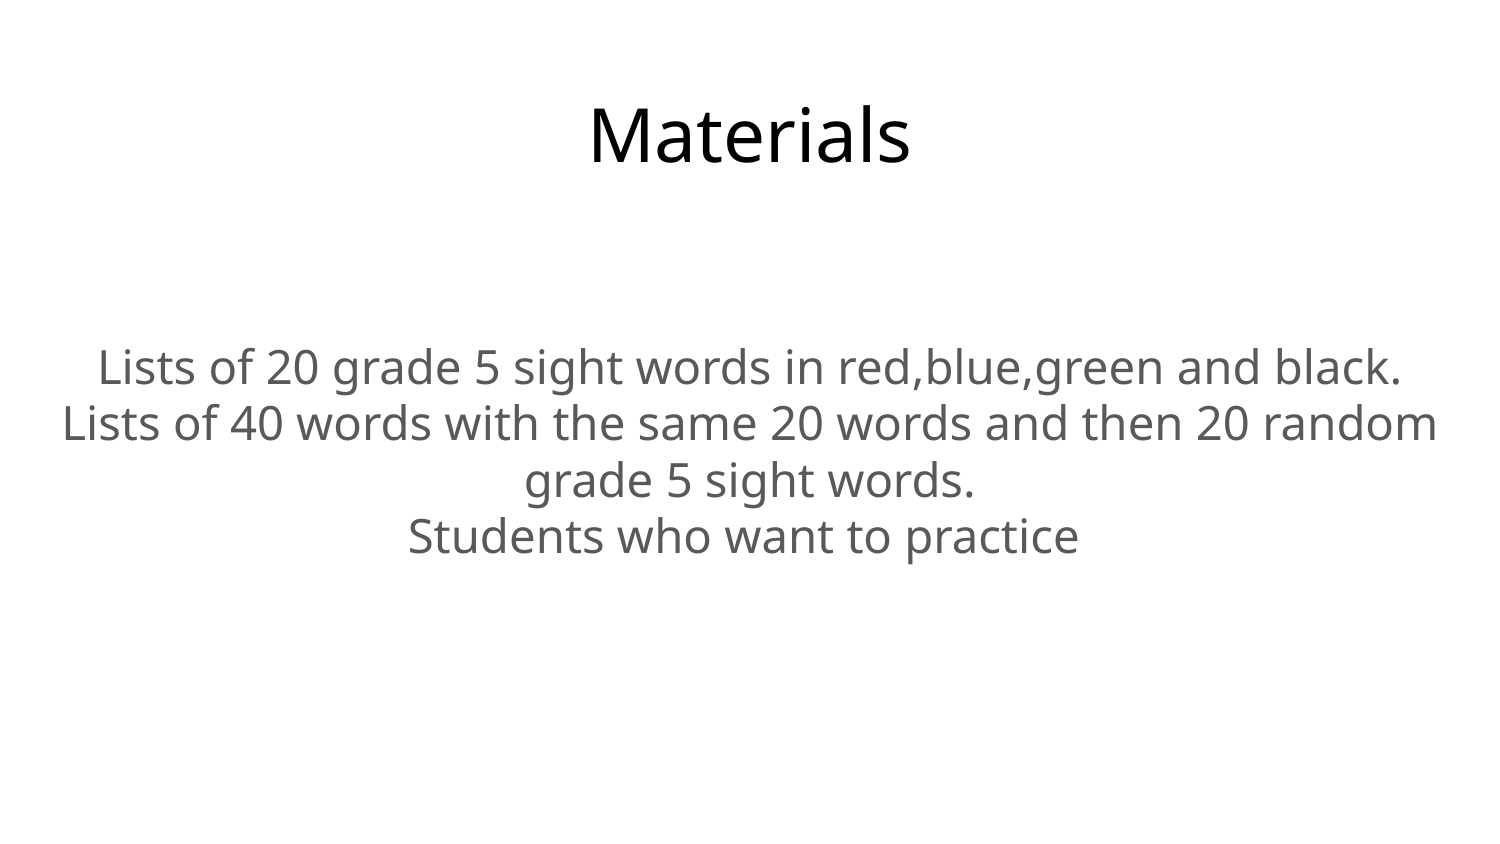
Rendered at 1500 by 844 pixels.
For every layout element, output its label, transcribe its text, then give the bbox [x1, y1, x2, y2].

subtitle Lists of 20 grade 5 sight words in red,blue,green and black. Lists of 40 words with the same 20 words and then 20 random grade 5 sight words. Students who want to practice [45, 265, 1455, 579]
title Materials [51, 70, 1449, 265]
